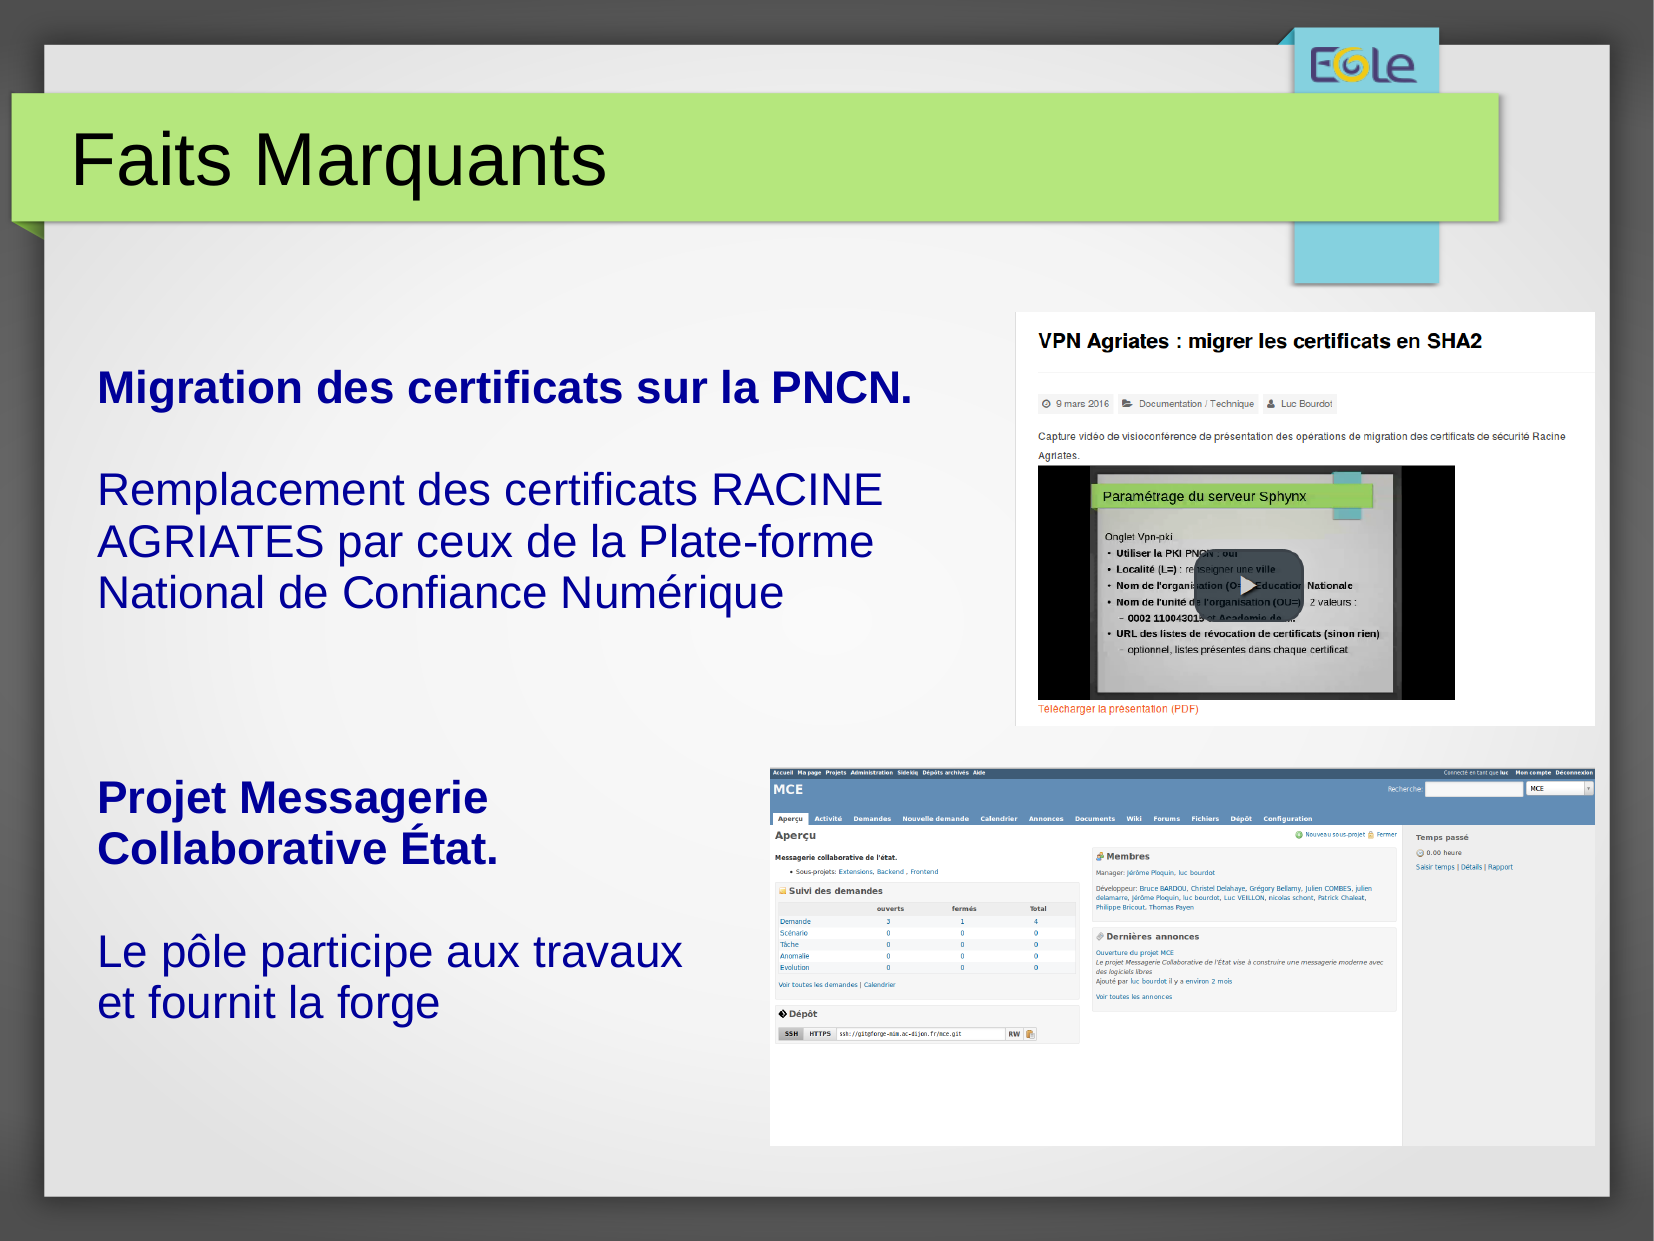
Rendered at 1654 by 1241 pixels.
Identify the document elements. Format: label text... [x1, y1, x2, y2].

text_box [1311, 47, 1418, 83]
text_box Migration des certificats sur la PNCN. Remplacement des certificats RACINE AGRIATES par ceux de la Plate-forme National de Confiance Numérique Projet Messagerie Collaborative État. Le pôle participe aux travaux et fournit la forge [82, 354, 1052, 1232]
title Faits Marquants [70, 106, 1229, 213]
picture [0, 0, 1654, 1241]
